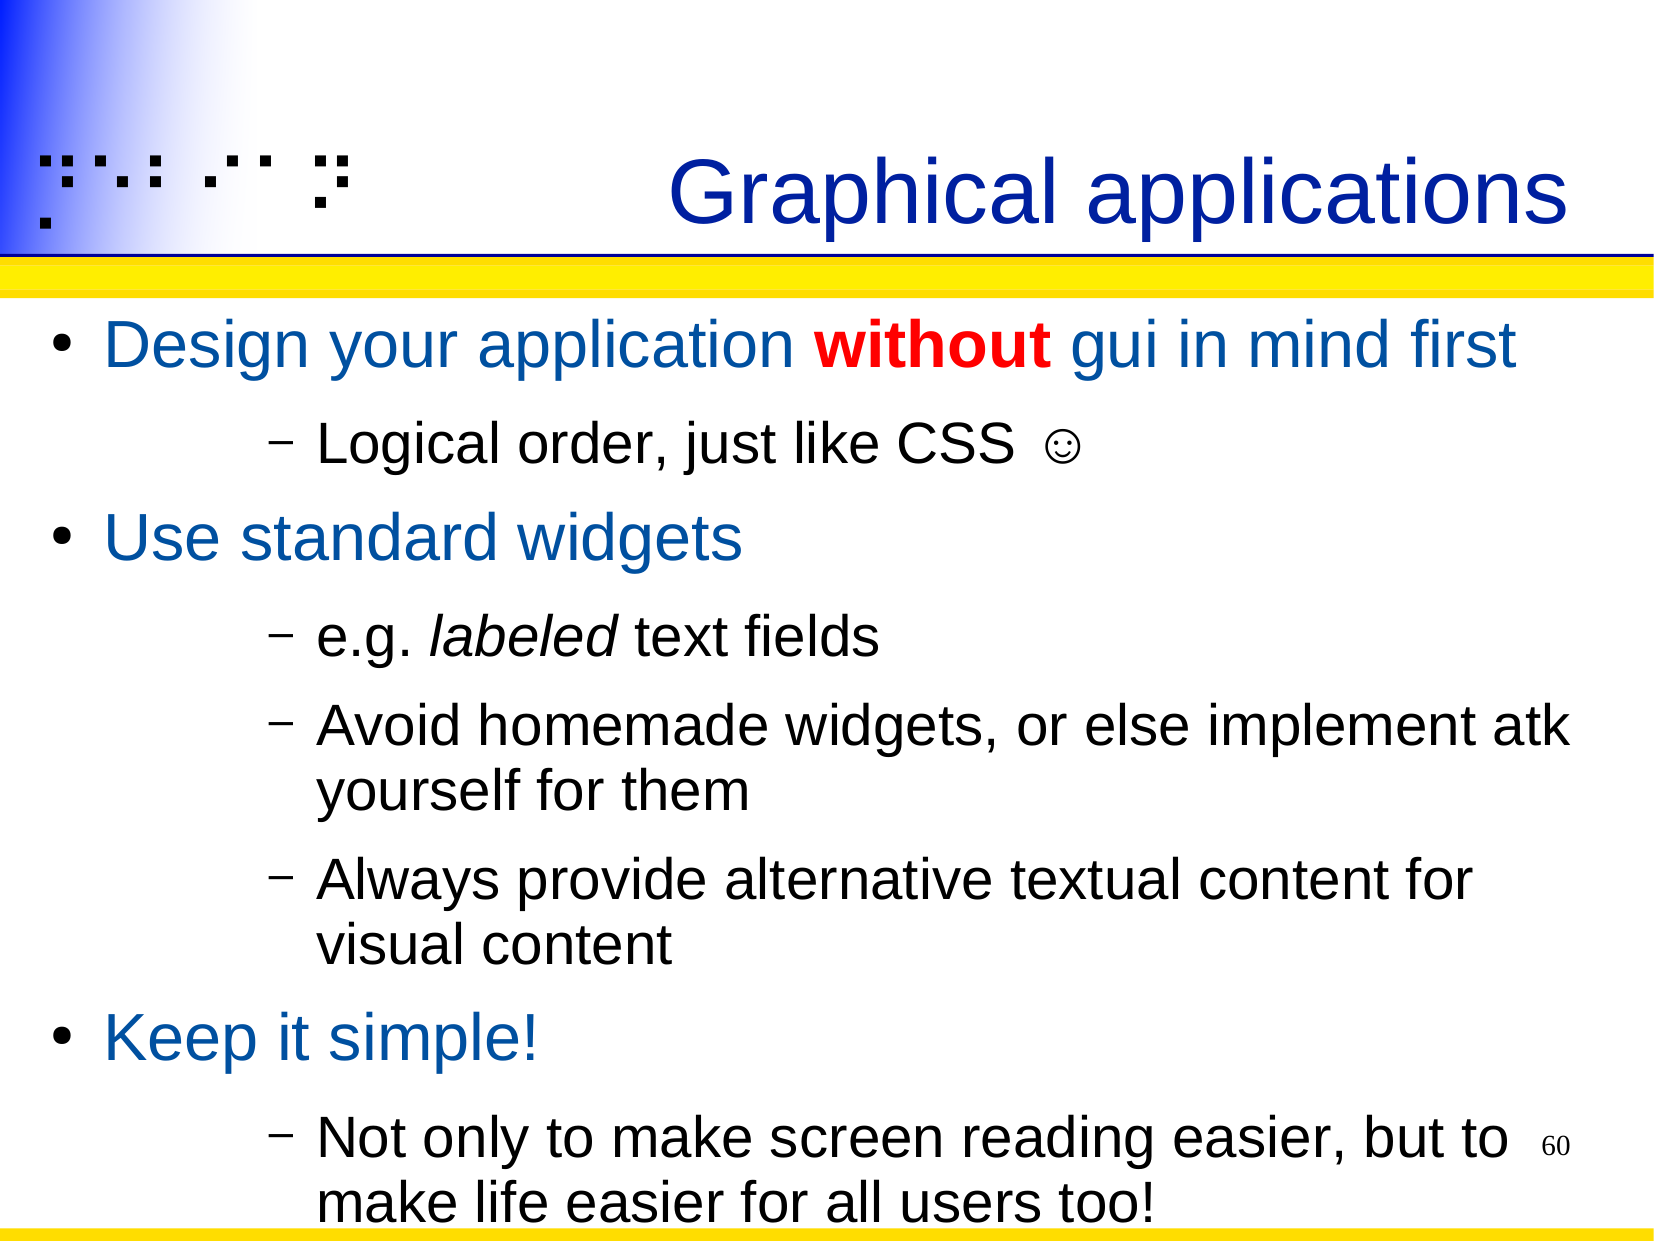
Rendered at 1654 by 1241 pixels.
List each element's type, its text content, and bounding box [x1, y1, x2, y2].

list Design your application without gui in mind first Logical order, just like CSS ☺ Use standard widgets e.g. labeled text fields Avoid homemade widgets, or else implement atk yourself for them Always provide alternative textual content for visual content Keep it simple! Not only to make screen reading easier, but to make life easier for all users too! [32, 307, 1622, 1235]
title Graphical applications [372, 134, 1571, 250]
